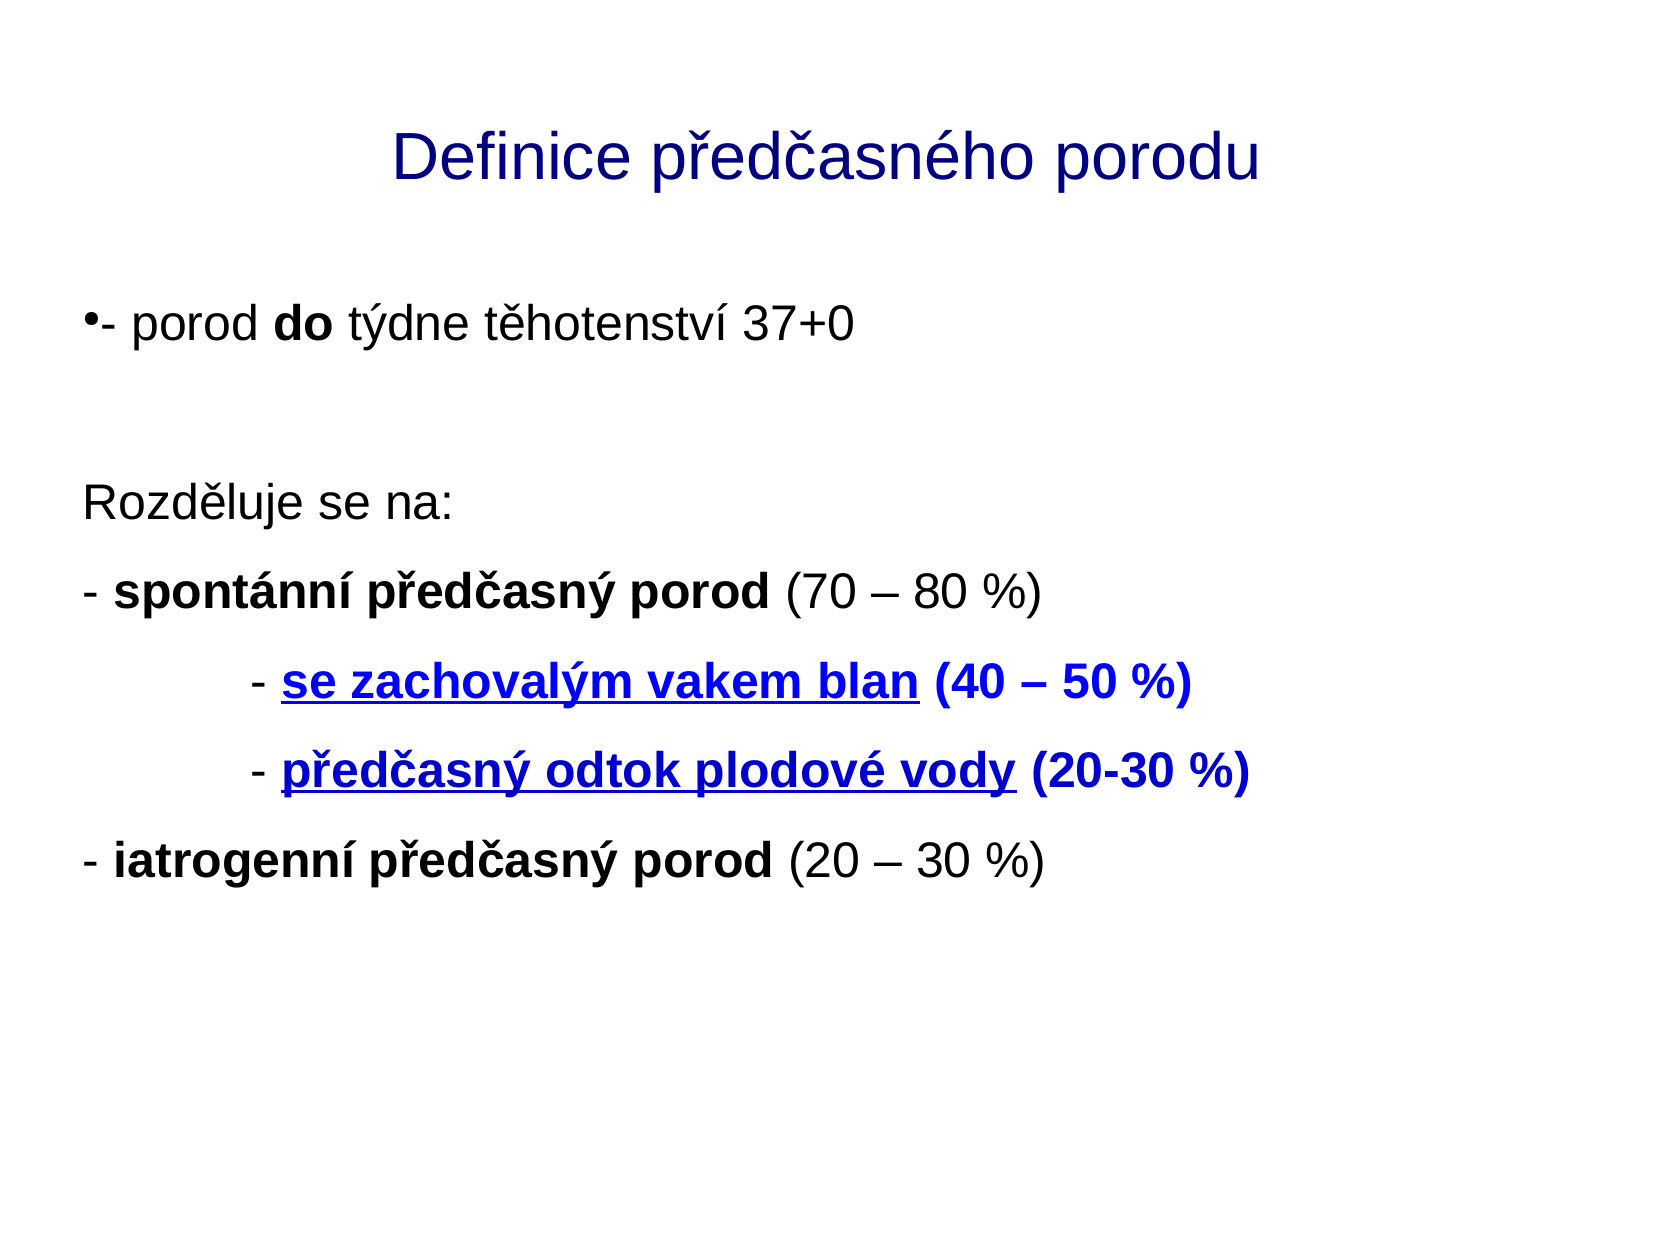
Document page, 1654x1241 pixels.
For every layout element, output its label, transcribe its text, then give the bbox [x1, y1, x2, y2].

title Definice předčasného porodu [82, 49, 1571, 257]
list - porod do týdne těhotenství 37+0 Rozděluje se na: - spontánní předčasný porod (70 – 80 %) - se zachovalým vakem blan (40 – 50 %) - předčasný odtok plodové vody (20-30 %) - iatrogenní předčasný porod (20 – 30 %) [82, 290, 1571, 1109]
